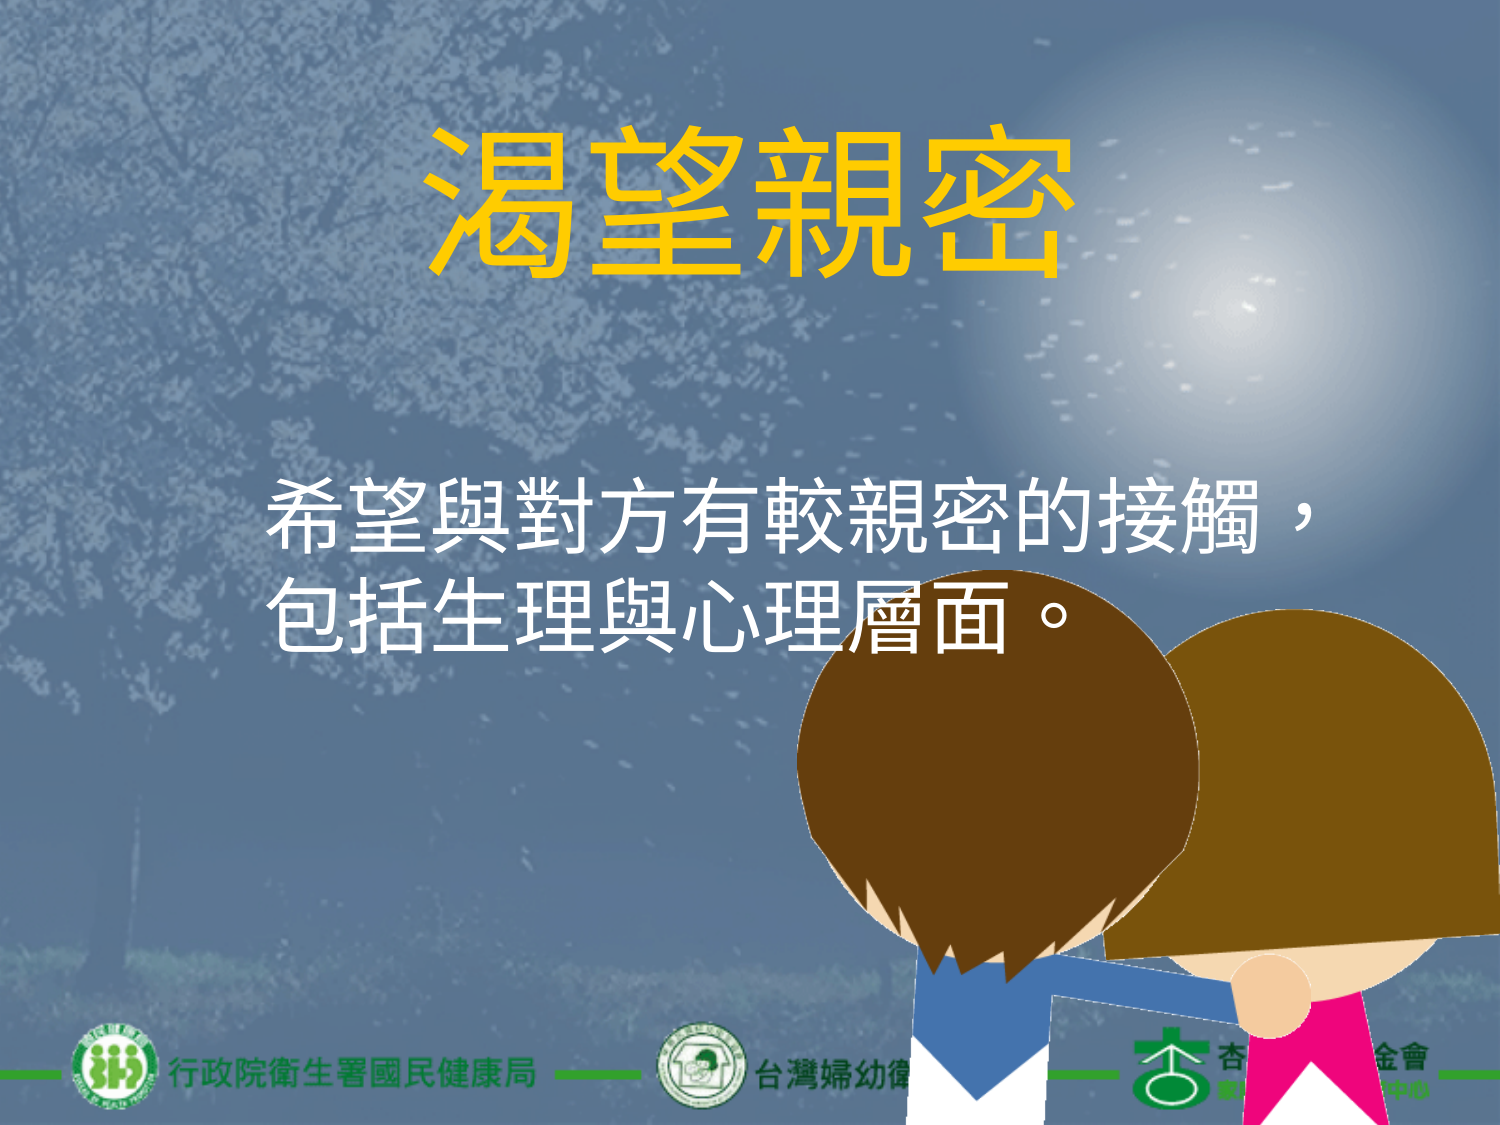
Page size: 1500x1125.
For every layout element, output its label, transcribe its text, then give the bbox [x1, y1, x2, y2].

subtitle 希望與對方有較親密的接觸，包括生理與心理層面。 [248, 456, 1377, 701]
title 渴望親密 [112, 78, 1388, 320]
picture [0, 0, 1500, 1125]
